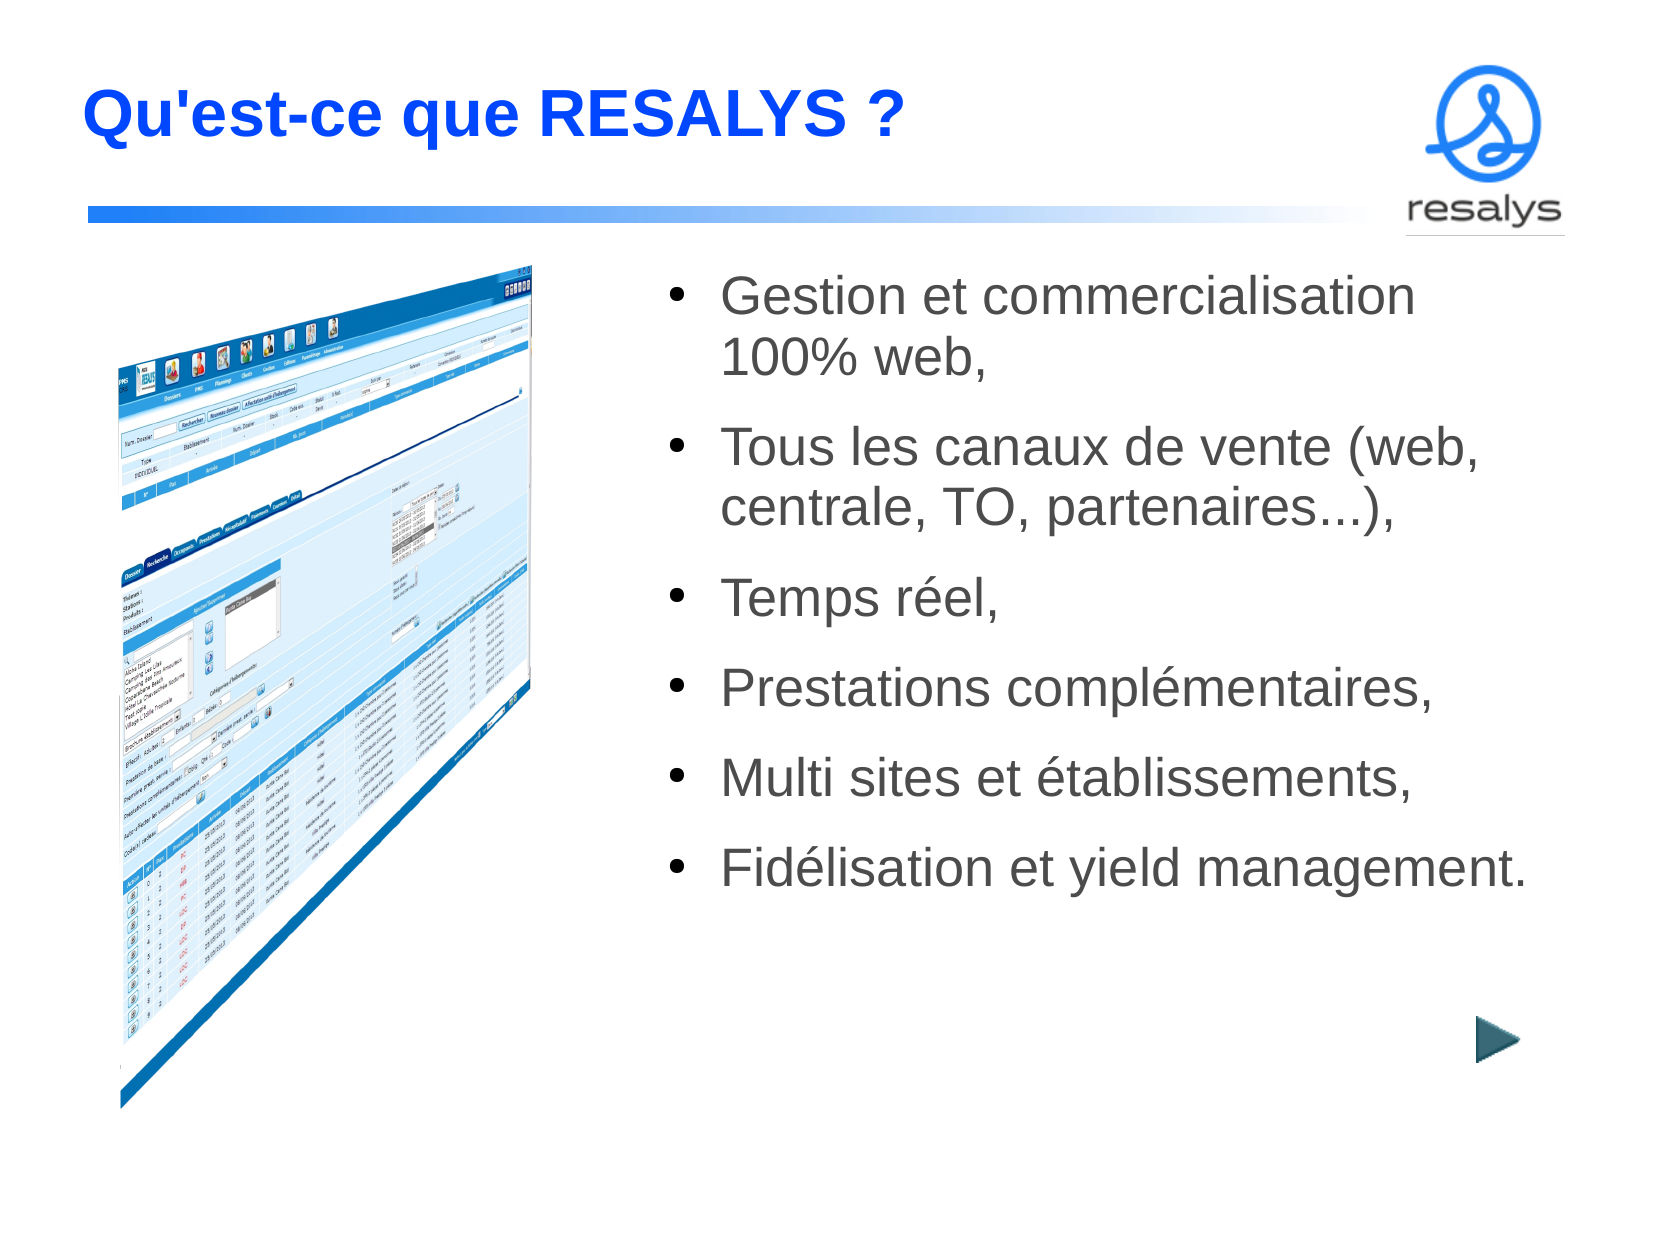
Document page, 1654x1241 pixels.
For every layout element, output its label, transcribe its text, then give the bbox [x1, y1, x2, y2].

picture [1476, 1016, 1524, 1063]
title Qu'est-ce que RESALYS ? [82, 49, 1359, 178]
picture [118, 265, 532, 1109]
picture [88, 58, 1565, 237]
list Gestion et commercialisation 100% web, Tous les canaux de vente (web, centrale, TO, partenaires...), Temps réel, Prestations complémentaires, Multi sites et établissements, Fidélisation et yield management. [649, 265, 1572, 1109]
